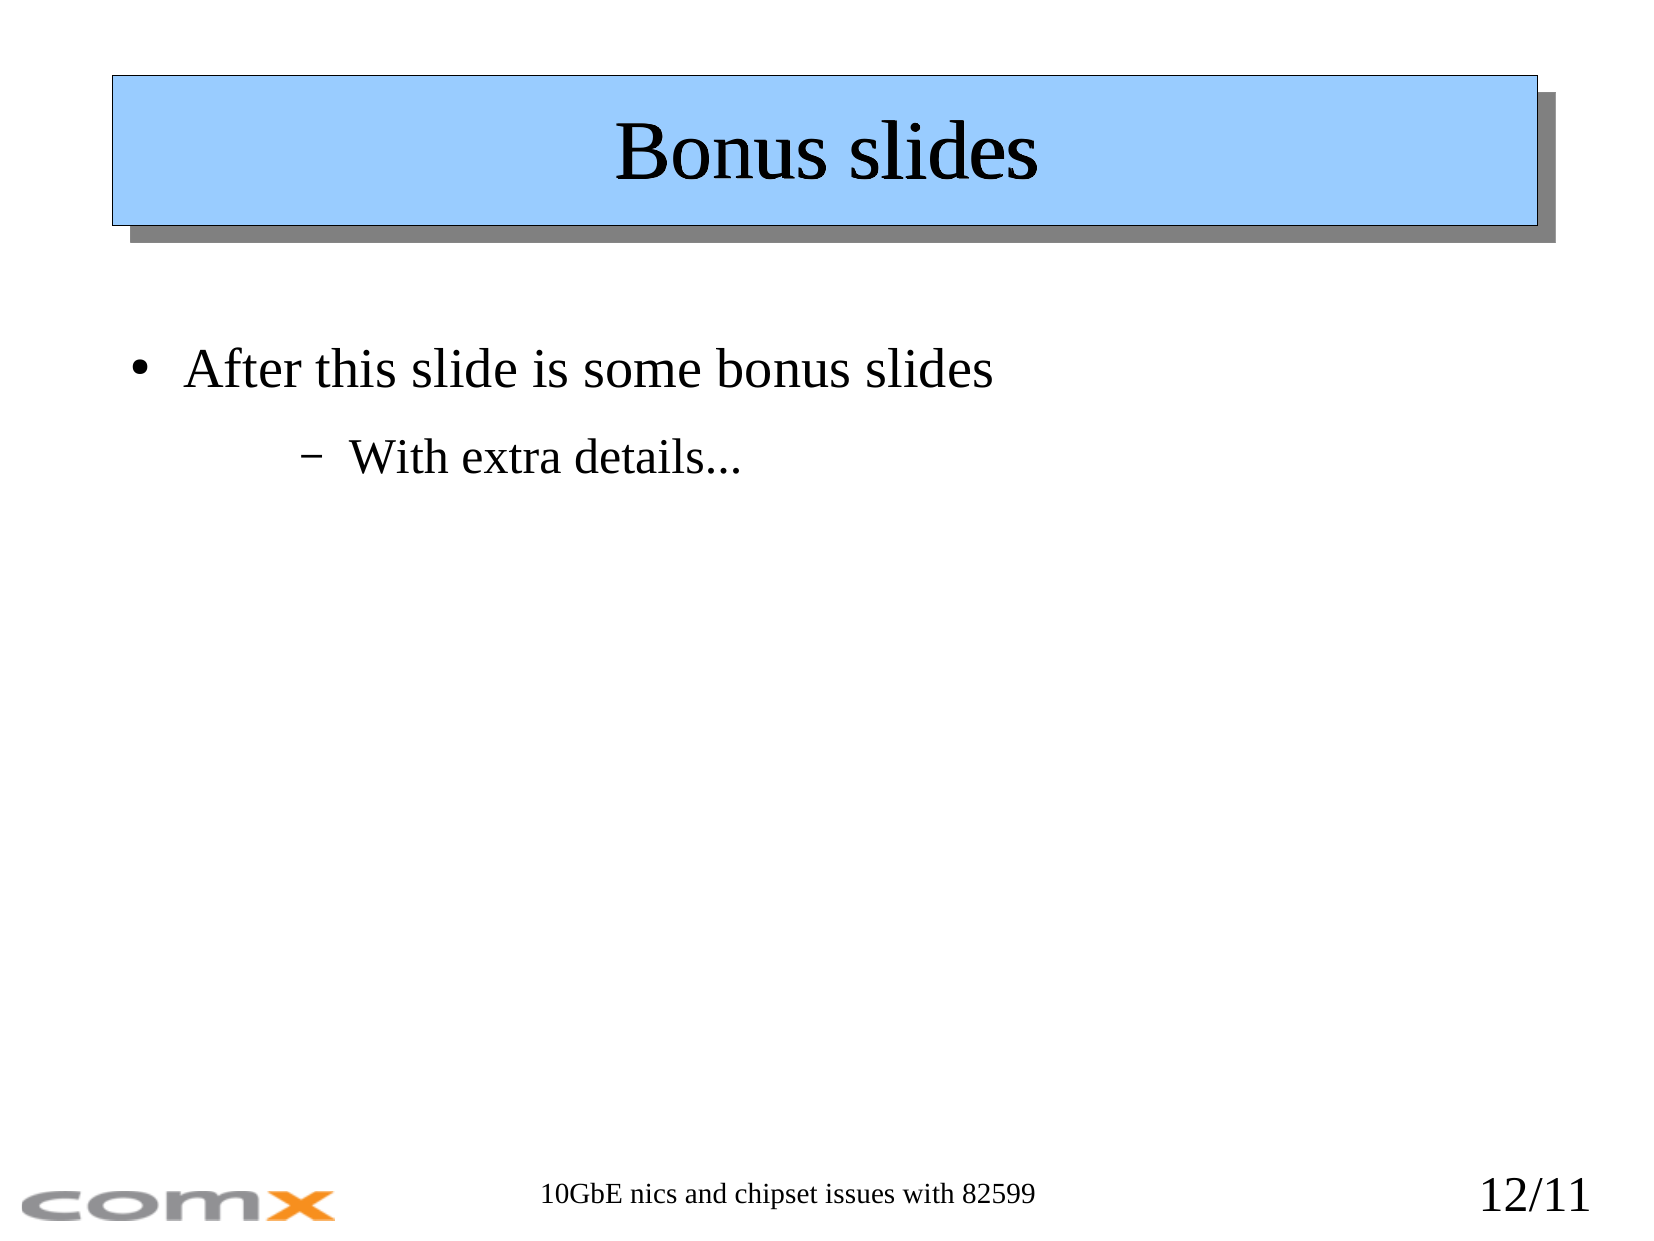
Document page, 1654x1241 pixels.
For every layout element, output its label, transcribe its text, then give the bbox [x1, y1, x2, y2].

list After this slide is some bonus slides With extra details... [112, 337, 1538, 1096]
picture [21, 1191, 335, 1221]
title Bonus slides [116, 90, 1538, 211]
